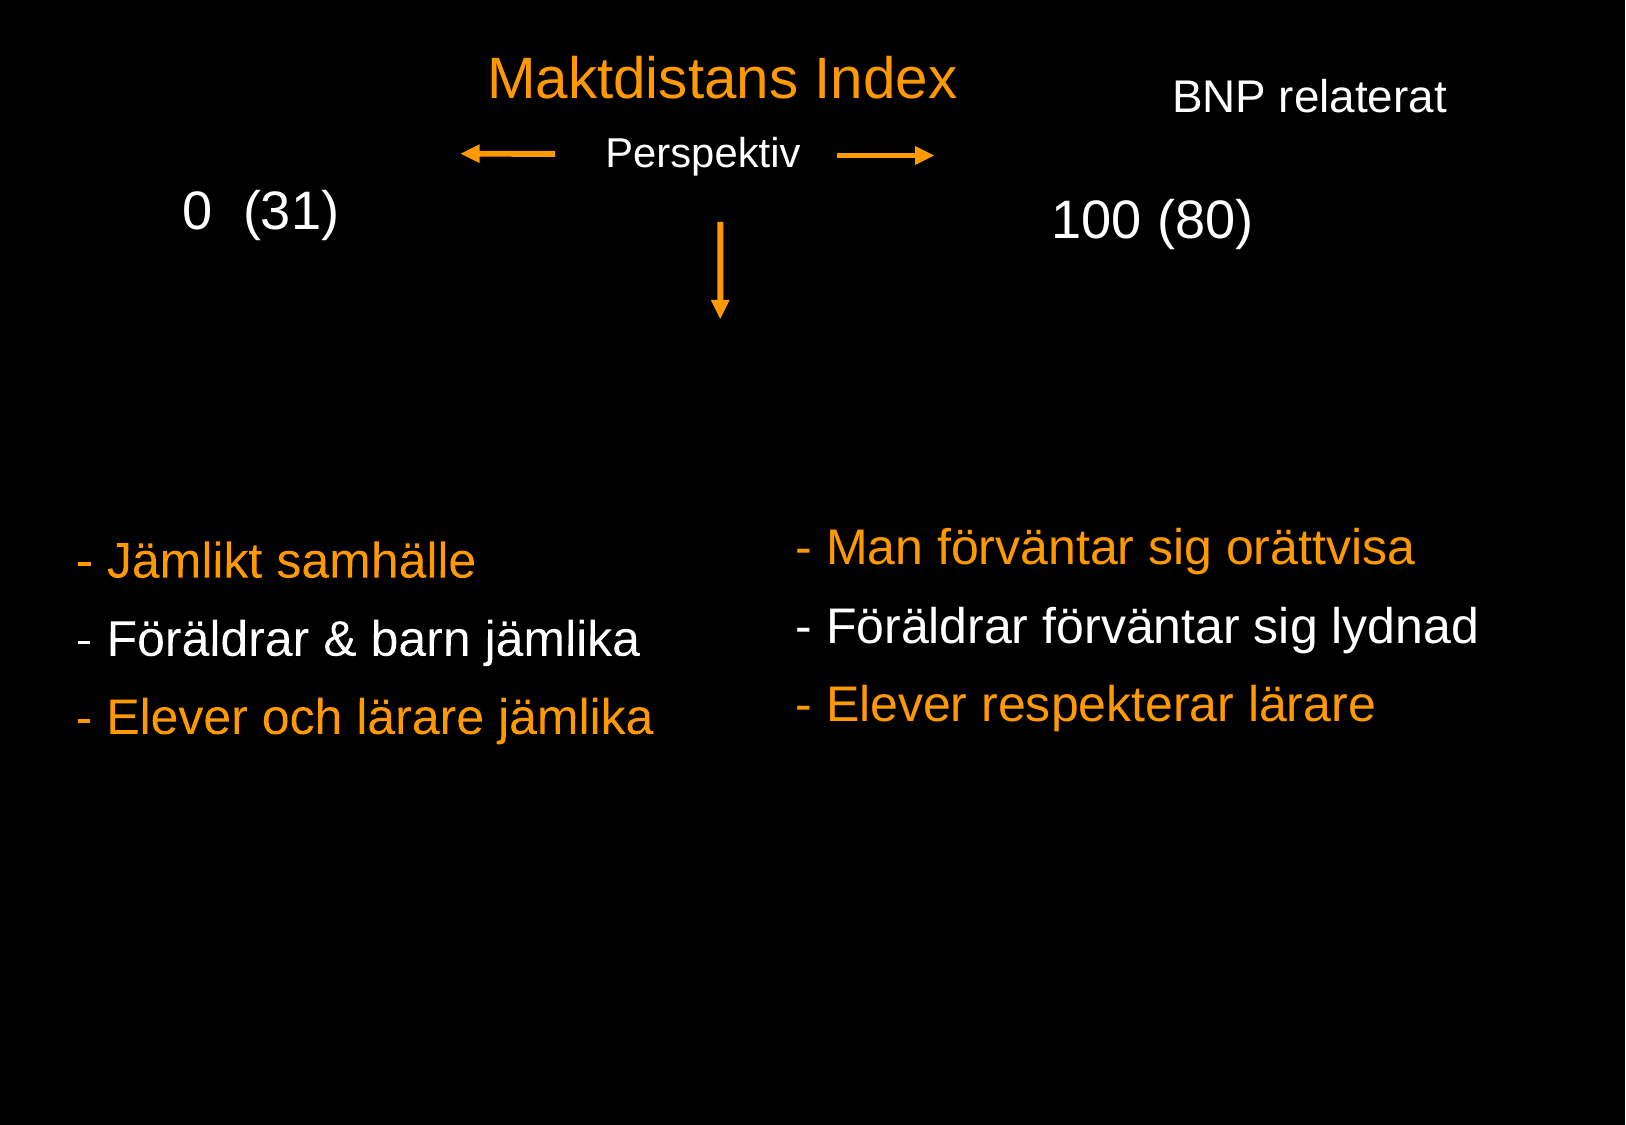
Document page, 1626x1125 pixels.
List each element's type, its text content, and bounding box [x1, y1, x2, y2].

text_box Perspektiv [590, 118, 839, 184]
text_box - Man förväntar sig orättvisa - Föräldrar förväntar sig lydnad - Elever respekterar lärare [779, 506, 1607, 768]
text_box 100 (80) [1036, 177, 1269, 258]
text_box 0 (31) [168, 167, 355, 249]
text_box - Jämlikt samhälle - Föräldrar & barn jämlika - Elever och lärare jämlika [58, 519, 770, 910]
text_box BNP relaterat [1157, 59, 1463, 130]
text_box Maktdistans Index [472, 32, 1099, 119]
